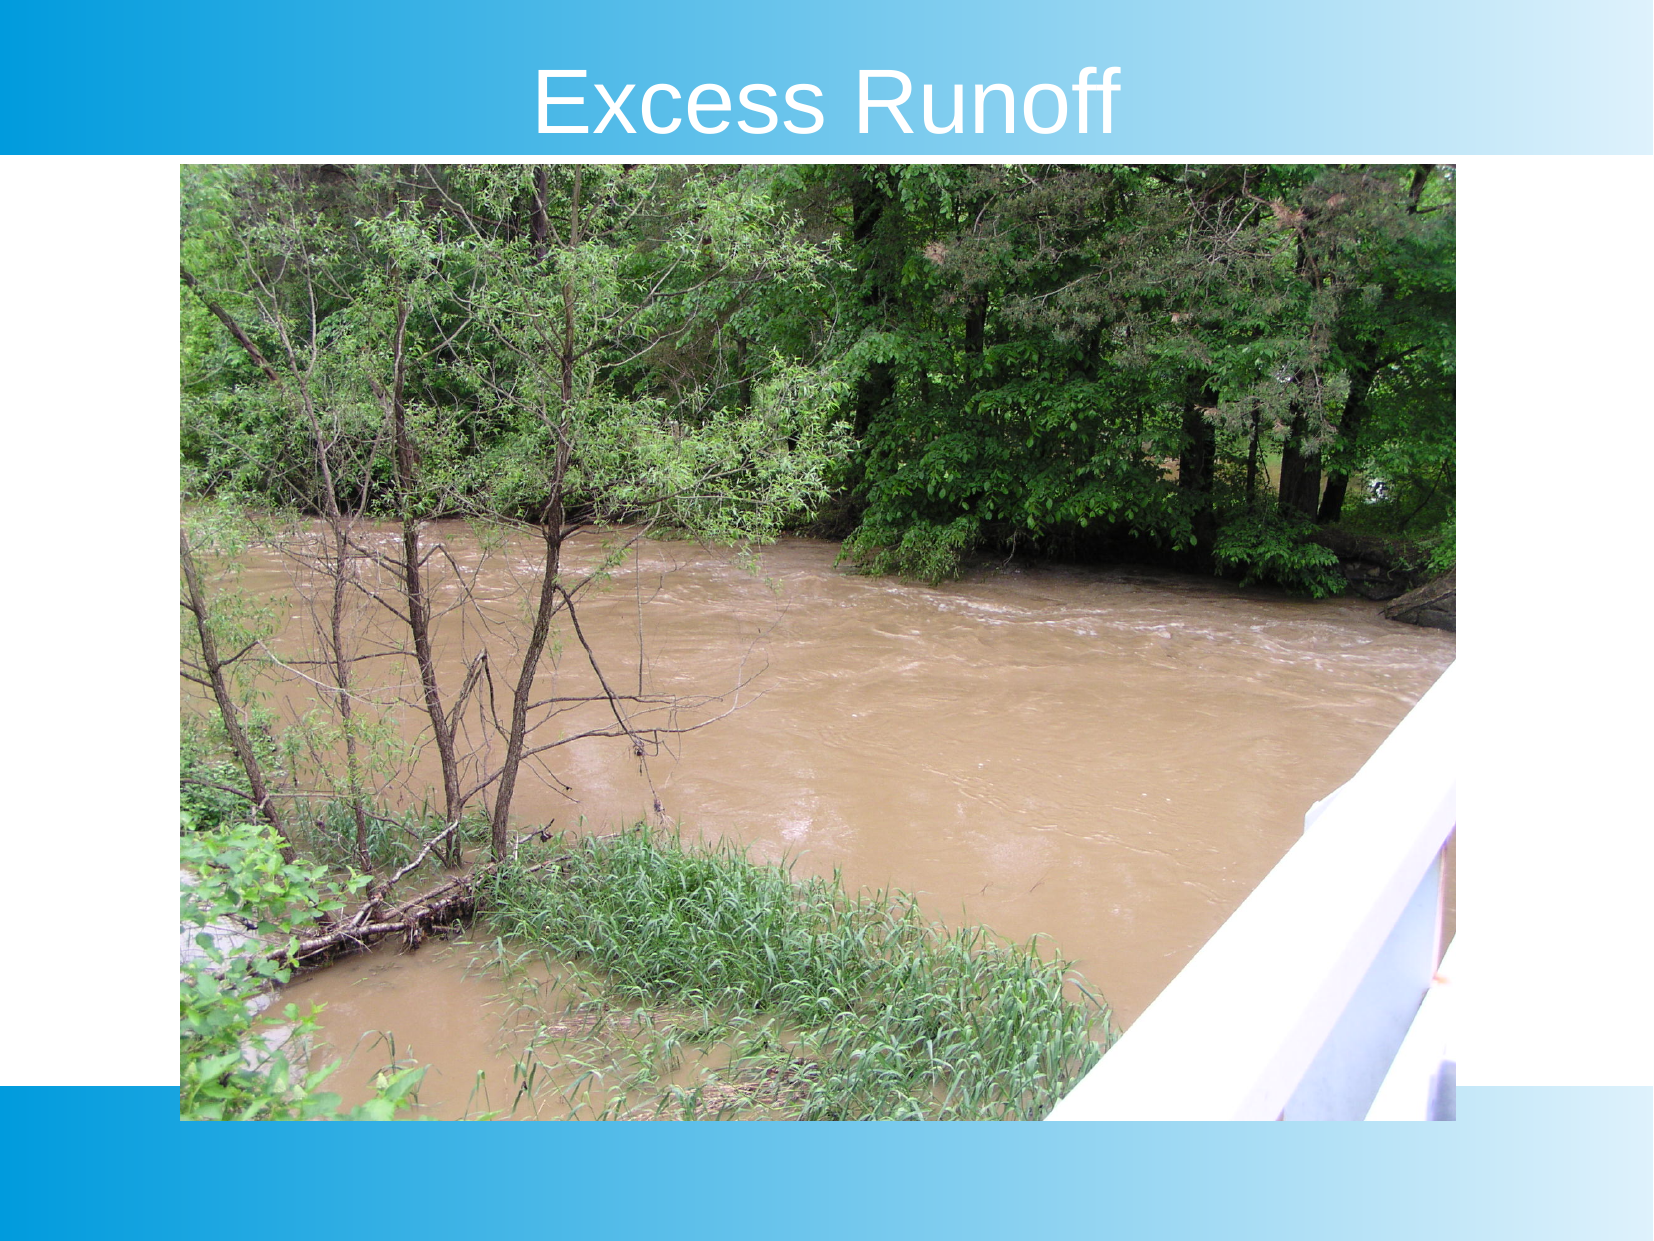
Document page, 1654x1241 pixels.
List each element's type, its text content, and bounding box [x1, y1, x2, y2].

title Excess Runoff [82, 49, 1571, 155]
picture [180, 164, 1456, 1121]
